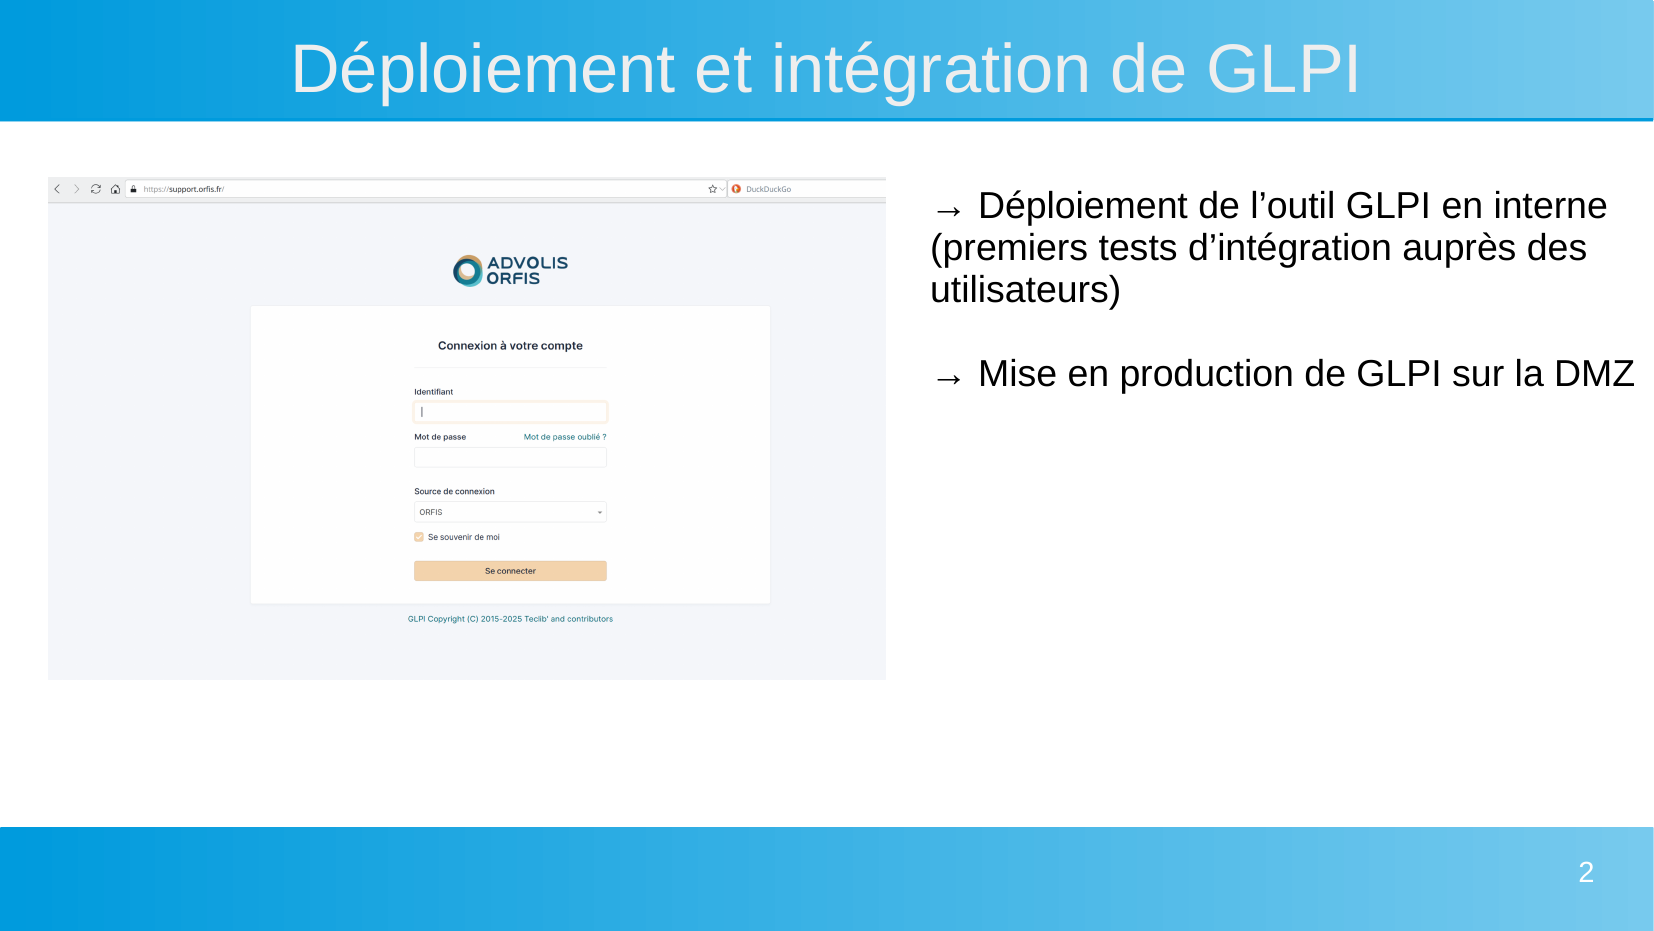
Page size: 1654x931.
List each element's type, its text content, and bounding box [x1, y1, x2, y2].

title Déploiement et intégration de GLPI [0, 0, 1654, 146]
text_box → Déploiement de l’outil GLPI en interne (premiers tests d’intégration auprès des utilisateurs) → Mise en production de GLPI sur la DMZ [915, 177, 1654, 827]
picture [48, 177, 886, 680]
